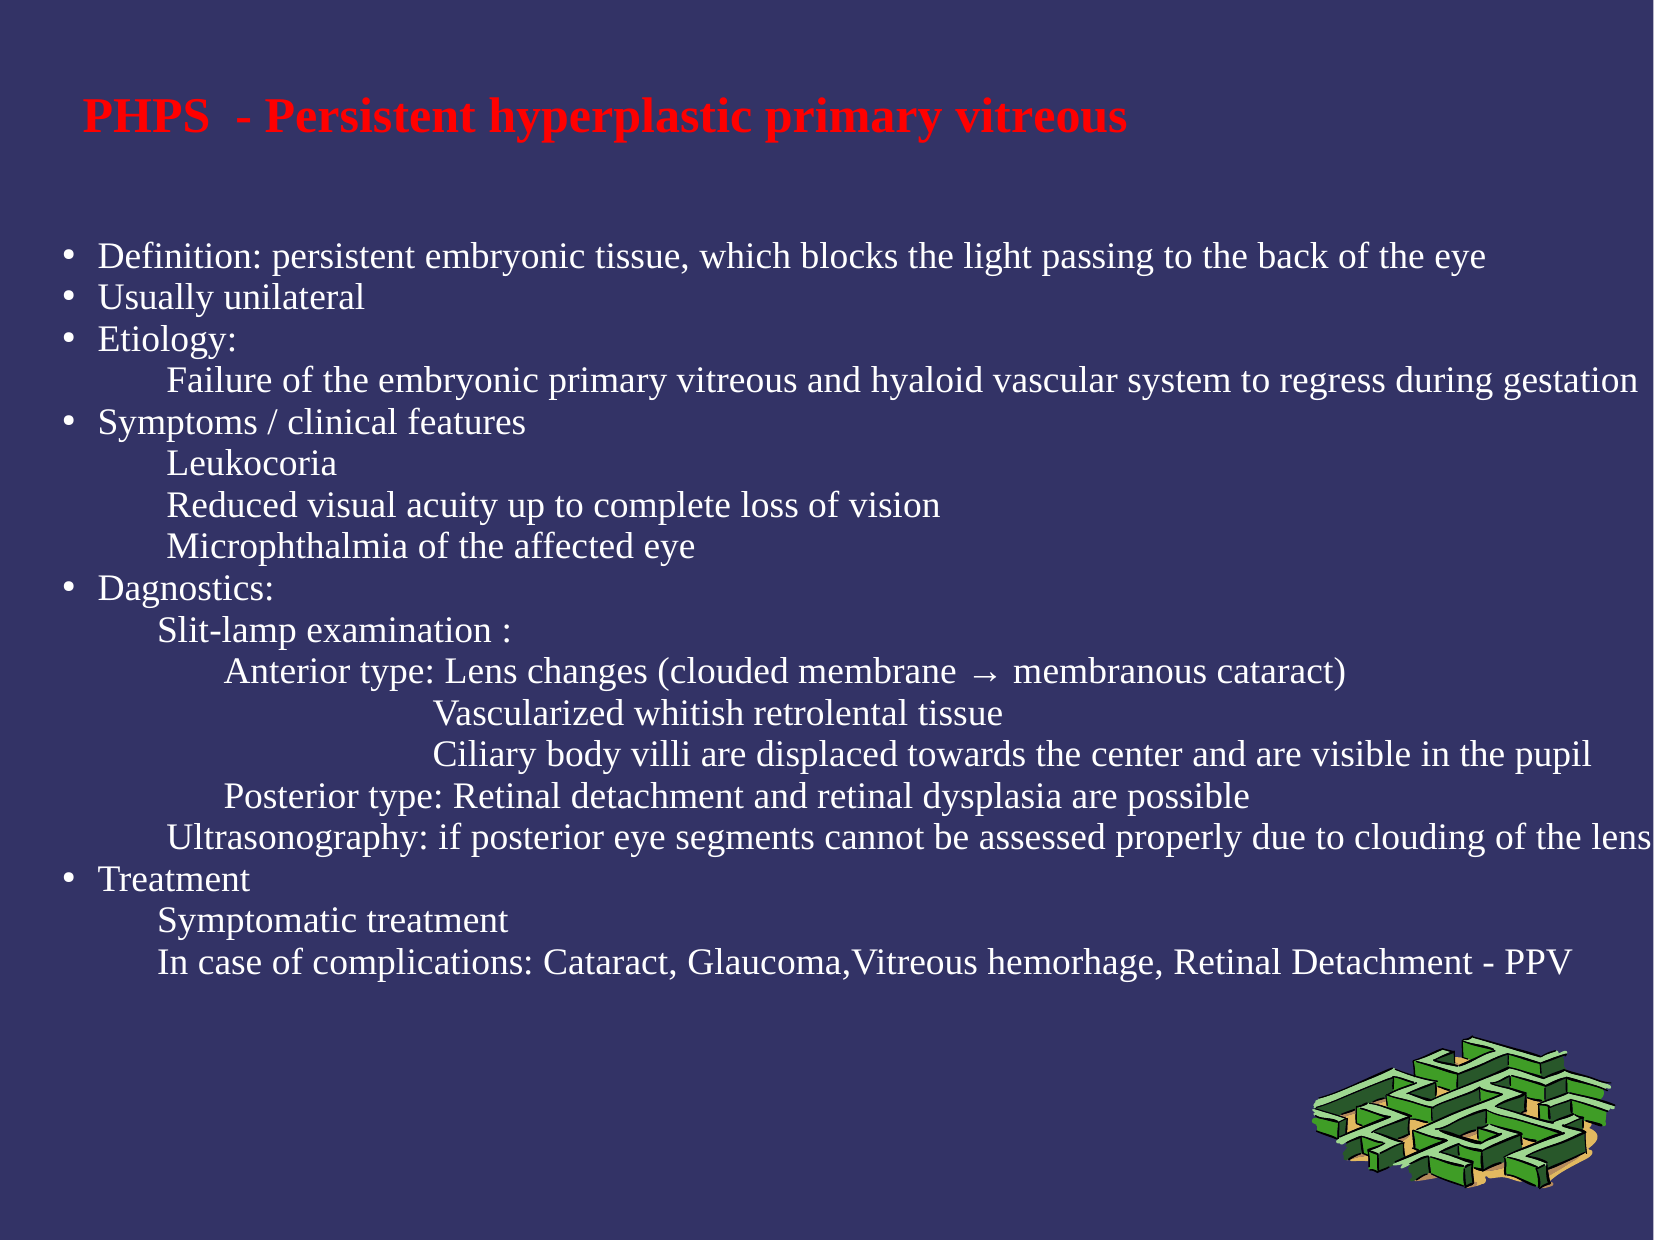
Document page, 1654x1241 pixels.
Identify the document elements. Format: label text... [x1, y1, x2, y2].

text_box Definition: persistent embryonic tissue, which blocks the light passing to the back of the eye Usually unilateral Etiology: Failure of the embryonic primary vitreous and hyaloid vascular system to regress during gestation Symptoms / clinical features Leukocoria Reduced visual acuity up to complete loss of vision Microphthalmia of the affected eye Dagnostics: Slit-lamp examination : Anterior type: Lens changes (clouded membrane → membranous cataract) Vascularized whitish retrolental tissue Ciliary body villi are displaced towards the center and are visible in the pupil Posterior type: Retinal detachment and retinal dysplasia are possible Ultrasonography: if posterior eye segments cannot be assessed properly due to clouding of the lens Treatment Symptomatic treatment In case of complications: Cataract, Glaucoma,Vitreous hemorhage, Retinal Detachment - PPV [47, 227, 1654, 1093]
title PHPS - Persistent hyperplastic primary vitreous [82, 11, 1571, 219]
